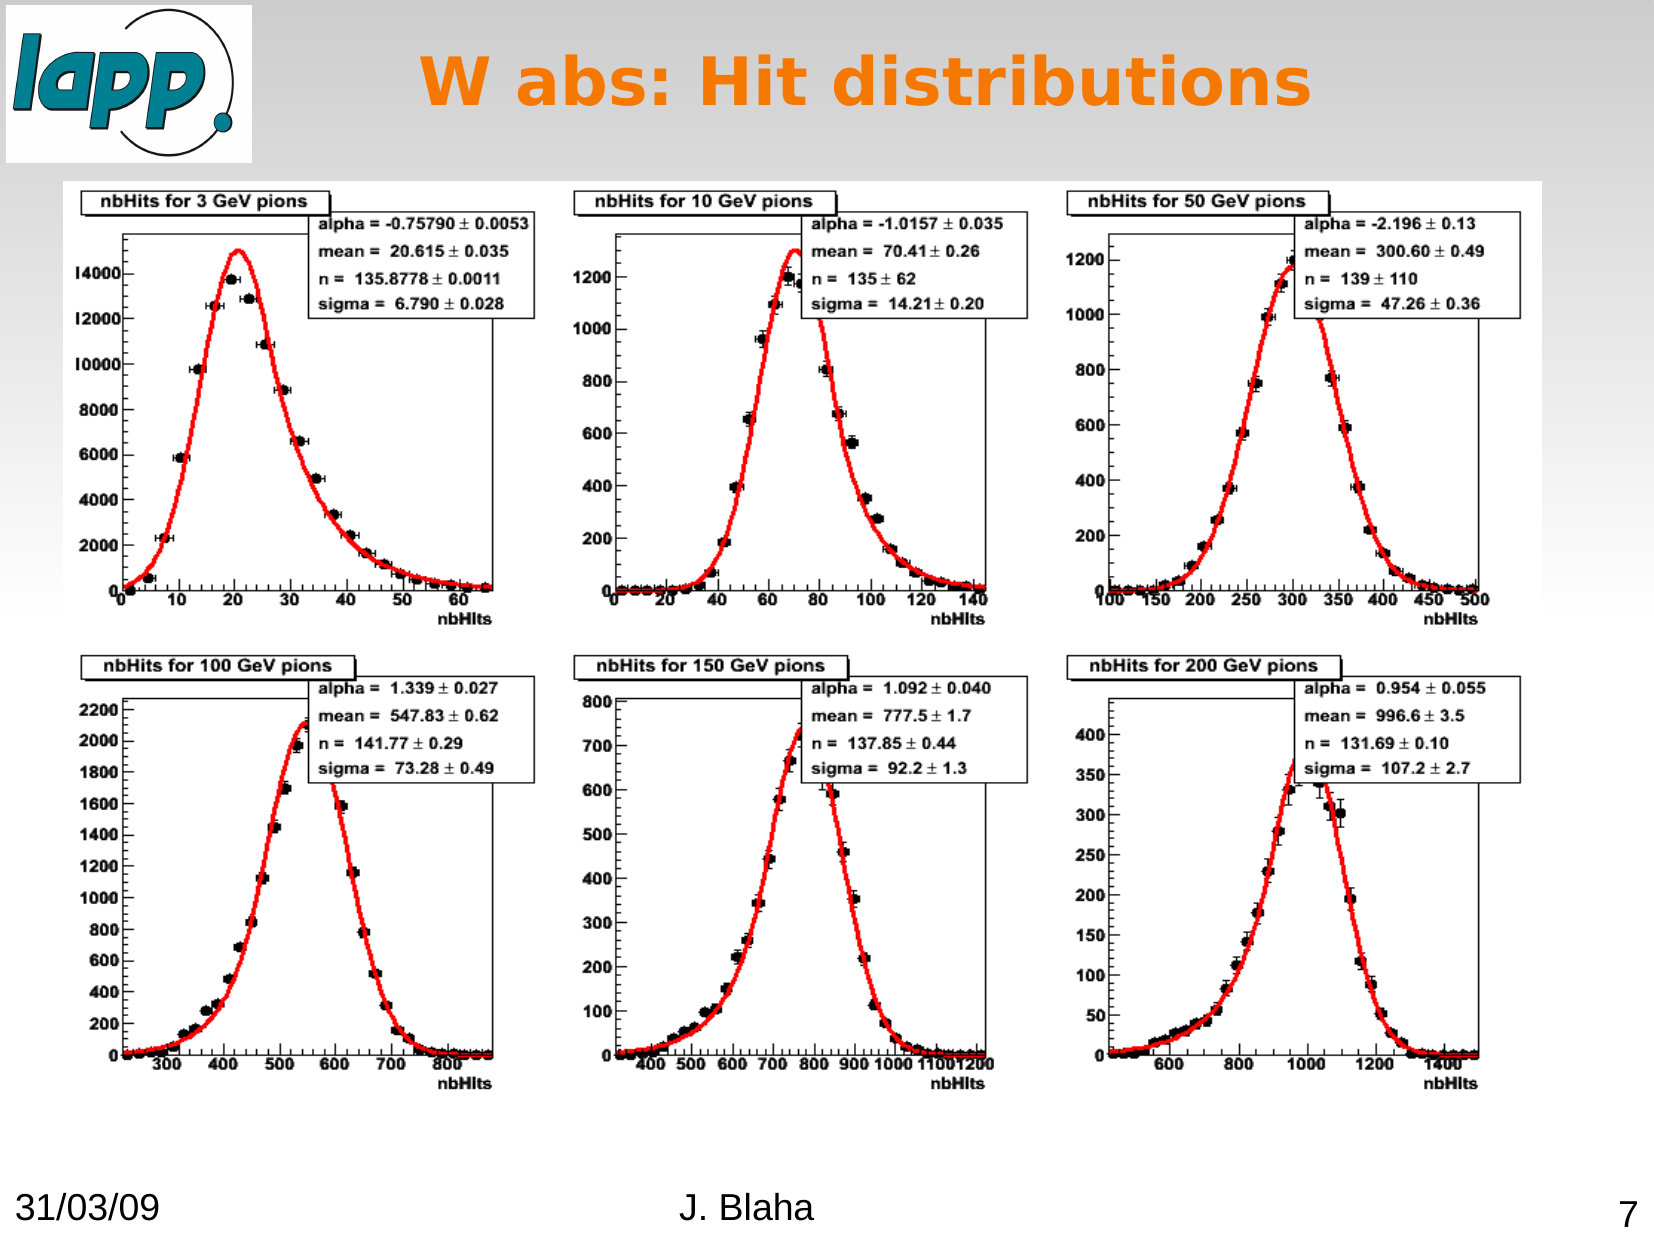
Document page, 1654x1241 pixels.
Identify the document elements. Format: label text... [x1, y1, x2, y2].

text_box 31/03/09 [0, 1179, 177, 1241]
picture [63, 181, 1542, 1110]
title W abs: Hit distributions [148, 8, 1654, 157]
text_box 2 [1575, 1186, 1654, 1241]
picture [5, 5, 252, 163]
text_box J. Blaha [653, 1179, 1000, 1241]
